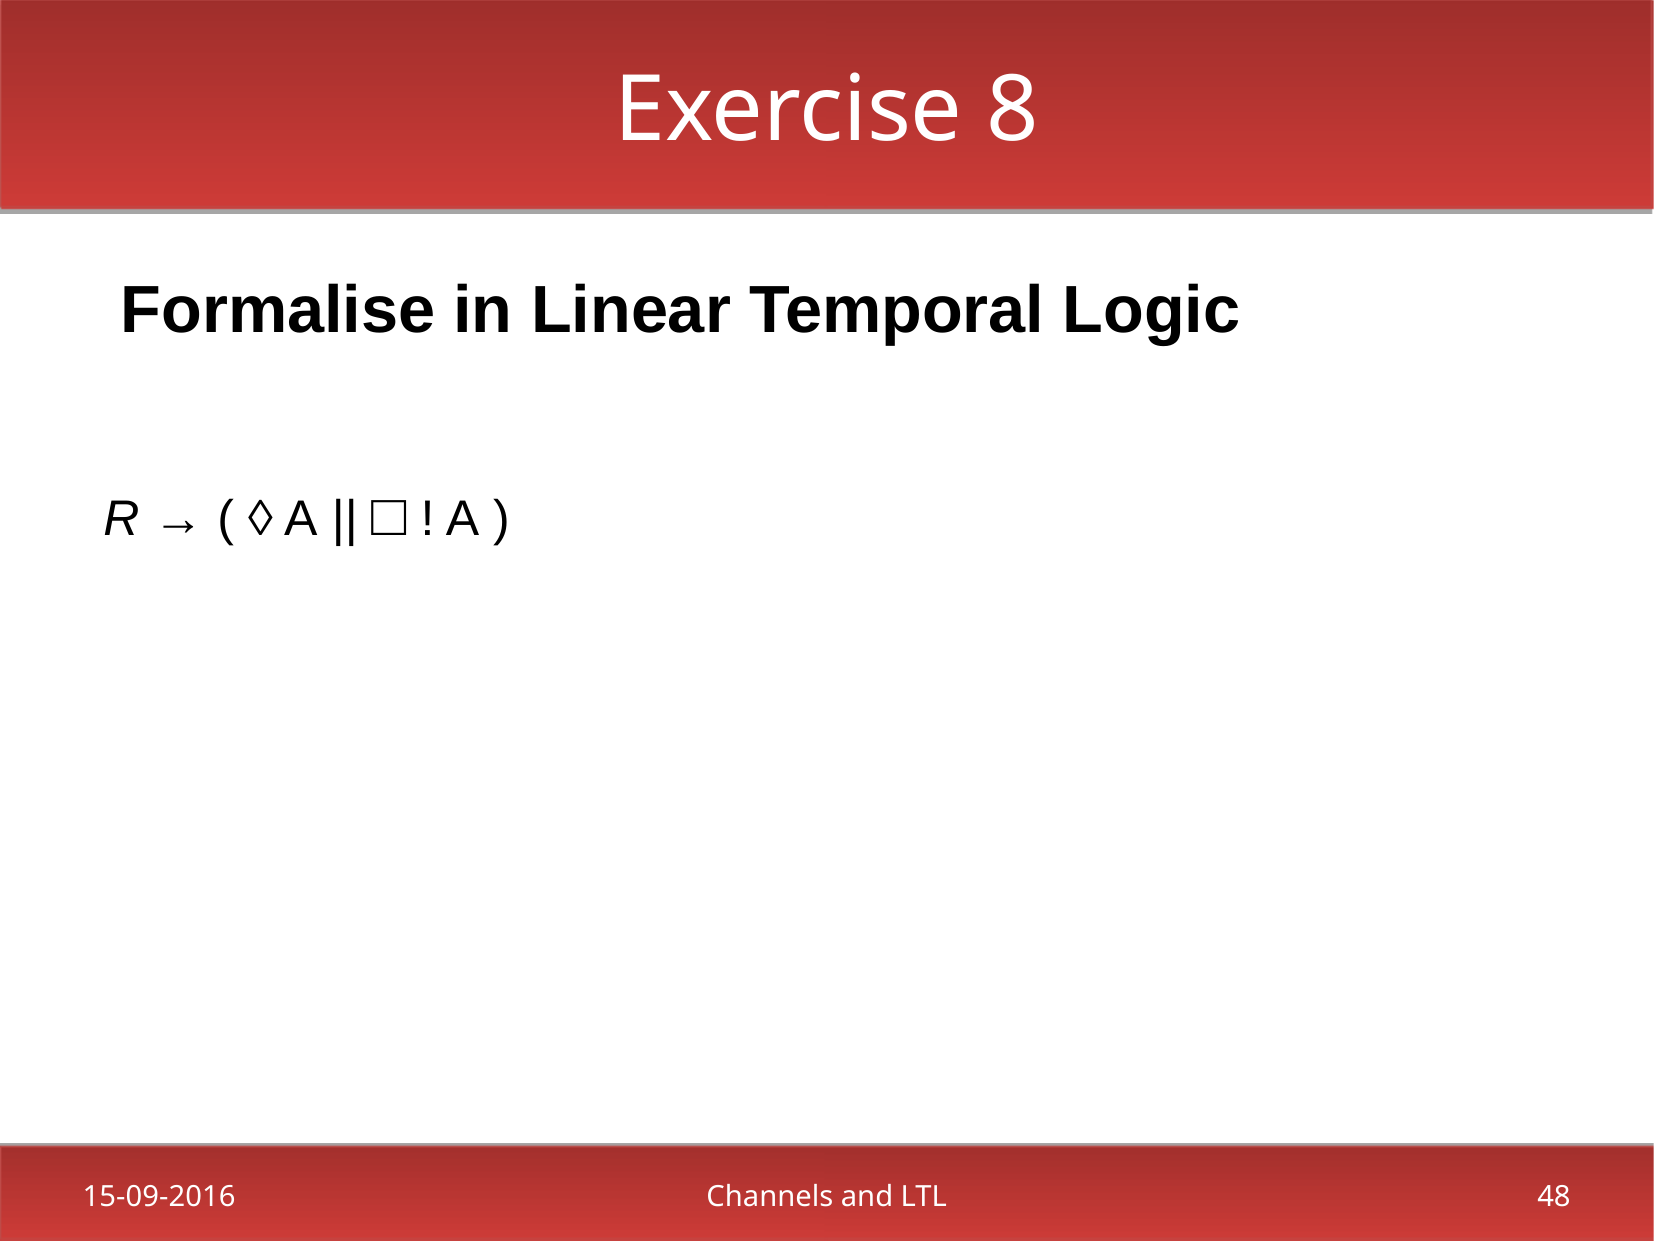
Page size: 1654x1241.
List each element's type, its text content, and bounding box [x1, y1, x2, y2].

text_box R → ( ◊ A || □ ! A ) [88, 442, 1565, 523]
text_box Formalise in Linear Temporal Logic [105, 264, 1259, 355]
picture [0, 1143, 1654, 1241]
title Exercise 8 [59, 31, 1595, 178]
picture [0, 0, 1654, 214]
